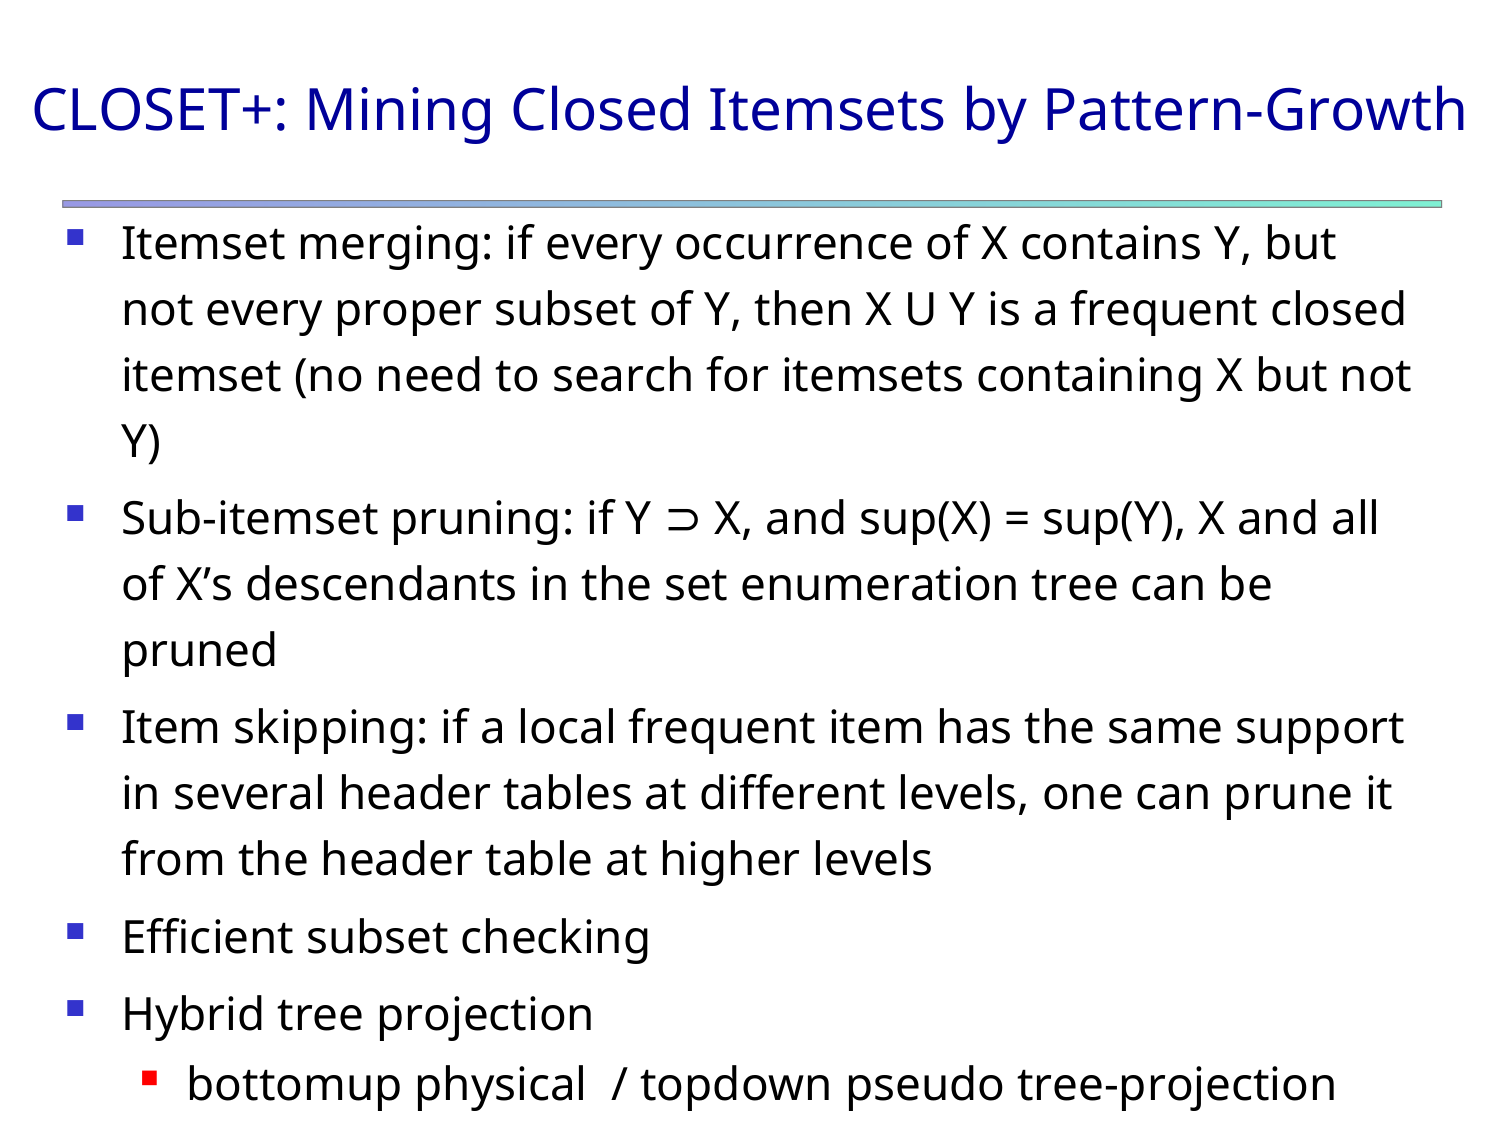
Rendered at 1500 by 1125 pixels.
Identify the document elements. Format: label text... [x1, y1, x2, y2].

title CLOSET+: Mining Closed Itemsets by Pattern-Growth [0, 0, 1500, 150]
list Itemset merging: if every occurrence of X contains Y, but not every proper subset of Y, then X U Y is a frequent closed itemset (no need to search for itemsets containing X but not Y) Sub-itemset pruning: if Y ⊃ X, and sup(X) = sup(Y), X and all of X’s descendants in the set enumeration tree can be pruned Item skipping: if a local frequent item has the same support in several header tables at different levels, one can prune it from the header table at higher levels Efficient subset checking Hybrid tree projection bottomup physical / topdown pseudo tree-projection [49, 195, 1438, 1107]
